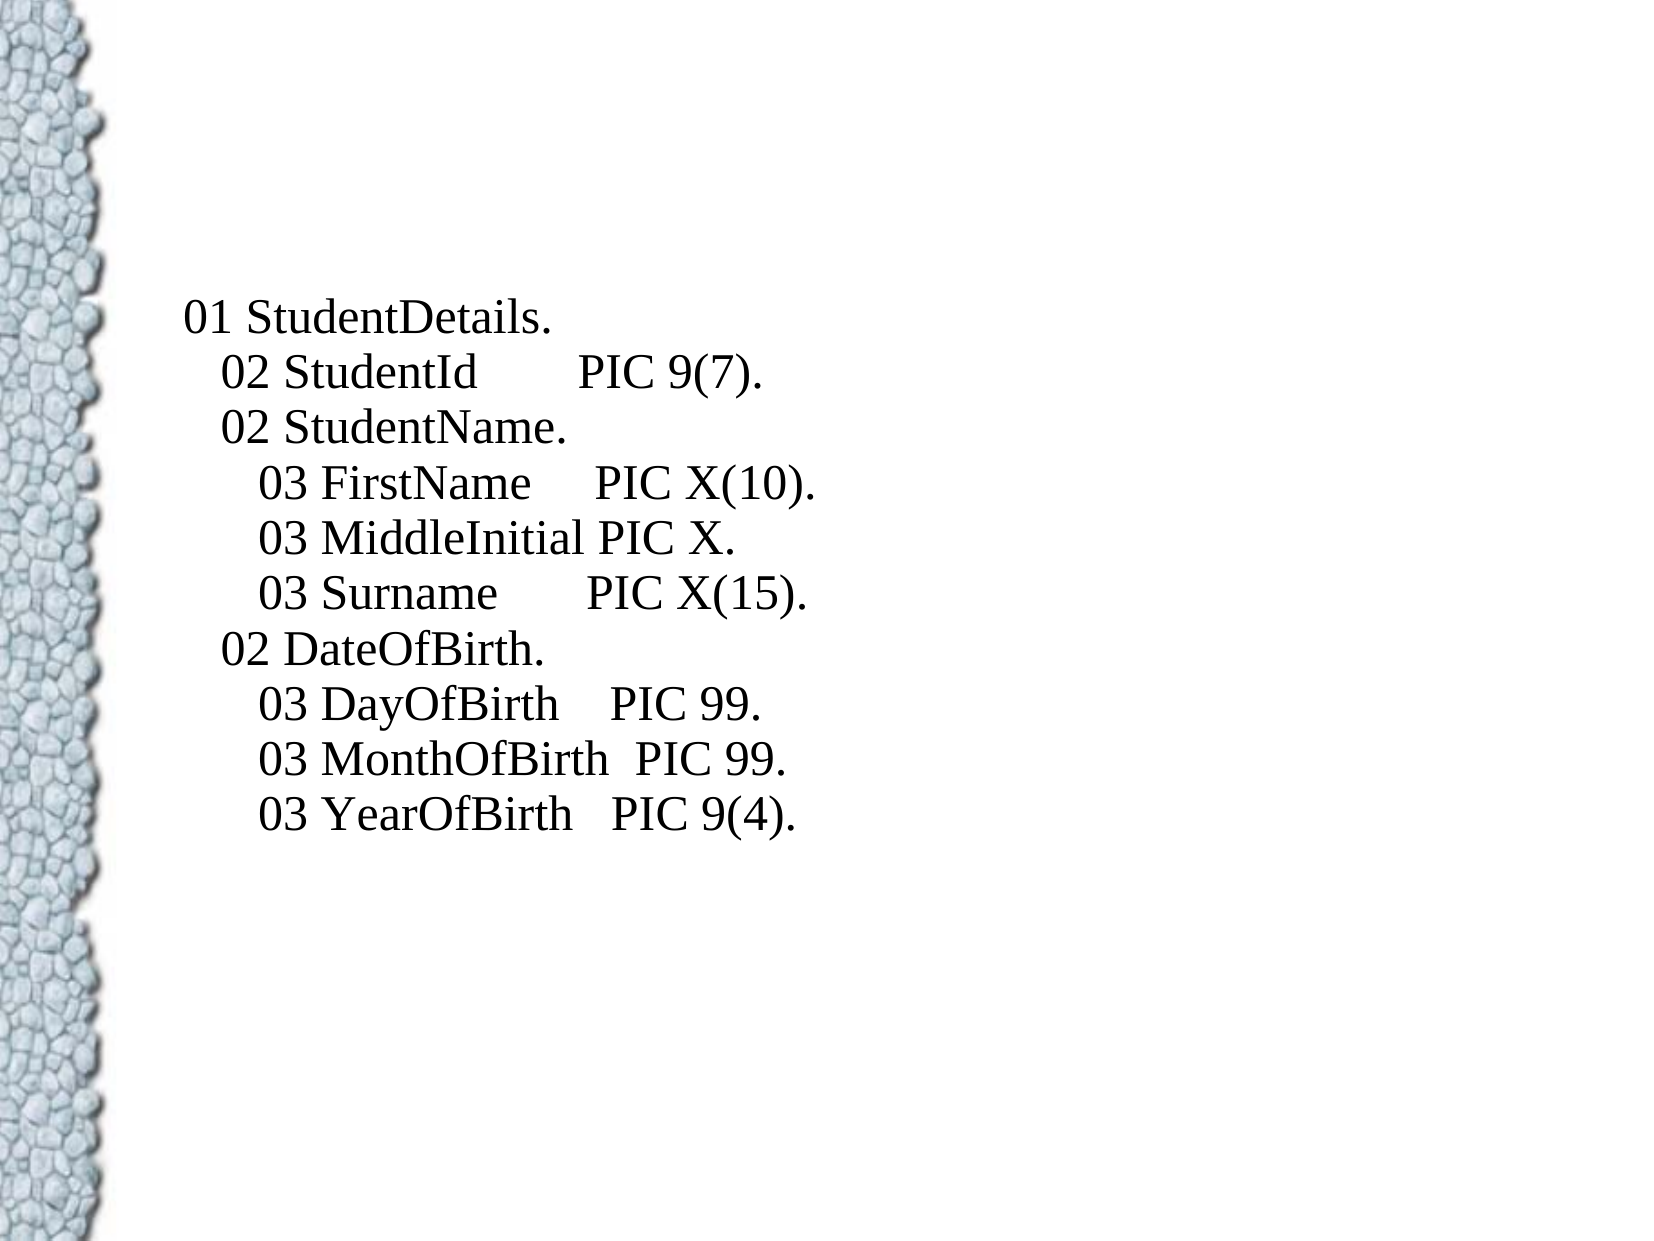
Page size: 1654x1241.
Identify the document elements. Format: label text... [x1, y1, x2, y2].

list 01 StudentDetails. 02 StudentId PIC 9(7). 02 StudentName. 03 FirstName PIC X(10). 03 MiddleInitial PIC X. 03 Surname PIC X(15). 02 DateOfBirth. 03 DayOfBirth PIC 99. 03 MonthOfBirth PIC 99. 03 YearOfBirth PIC 9(4). [165, 288, 1654, 1093]
picture [0, 0, 131, 1241]
